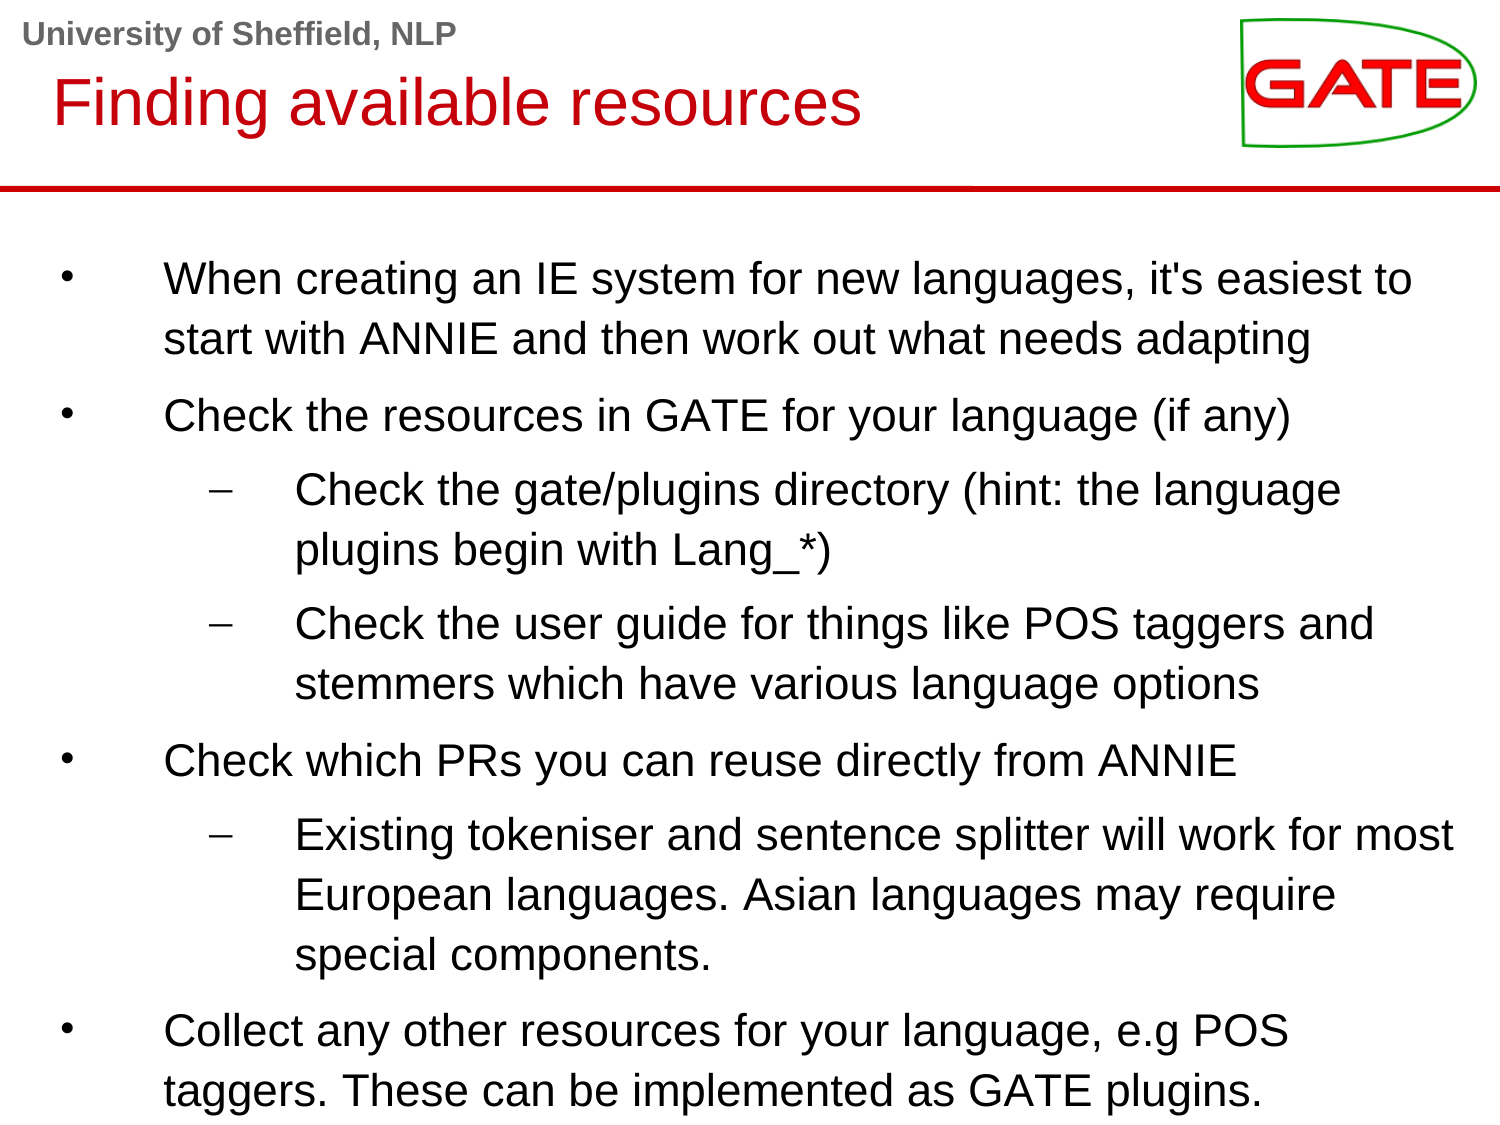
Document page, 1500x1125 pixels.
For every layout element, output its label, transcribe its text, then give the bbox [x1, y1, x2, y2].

list When creating an IE system for new languages, it's easiest to start with ANNIE and then work out what needs adapting Check the resources in GATE for your language (if any) Check the gate/plugins directory (hint: the language plugins begin with Lang_*) Check the user guide for things like POS taggers and stemmers which have various language options Check which PRs you can reuse directly from ANNIE Existing tokeniser and sentence splitter will work for most European languages. Asian languages may require special components. Collect any other resources for your language, e.g POS taggers. These can be implemented as GATE plugins. [44, 236, 1477, 1125]
picture [1381, 18, 1477, 148]
title Finding available resources [37, 0, 1381, 197]
